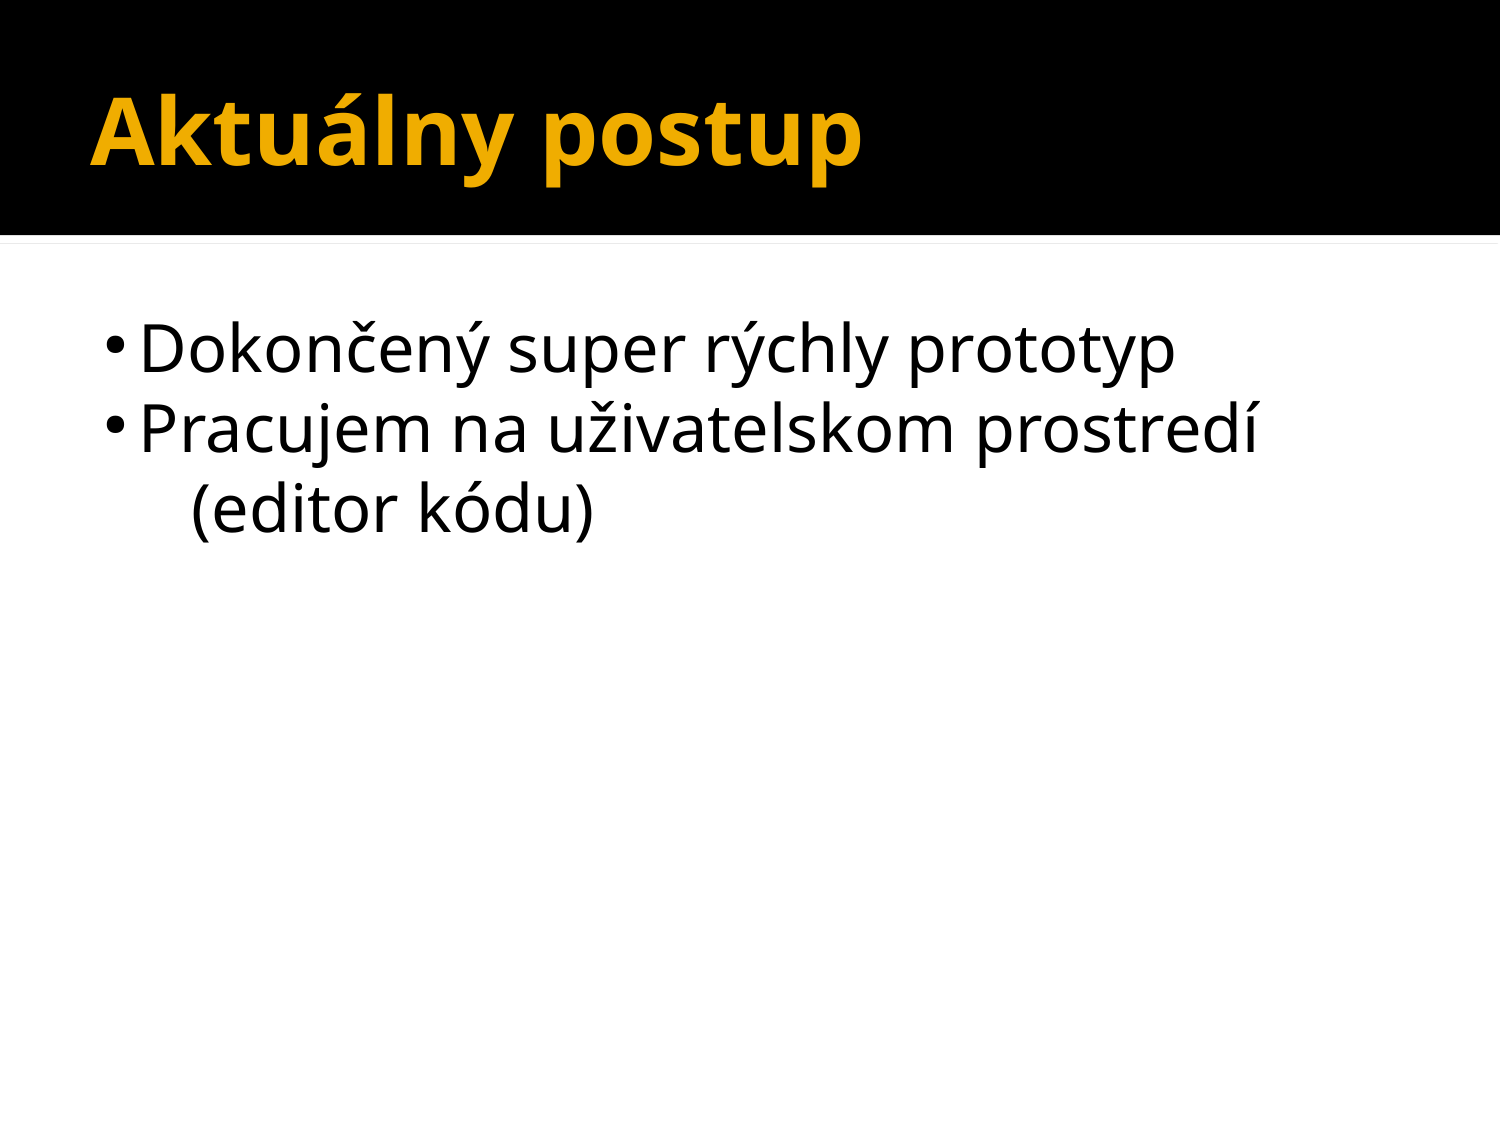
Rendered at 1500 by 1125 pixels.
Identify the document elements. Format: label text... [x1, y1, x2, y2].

title Aktuálny postup [75, 25, 1425, 231]
list Dokončený super rýchly prototyp Pracujem na uživatelskom prostredí (editor kódu) [75, 291, 1425, 1050]
